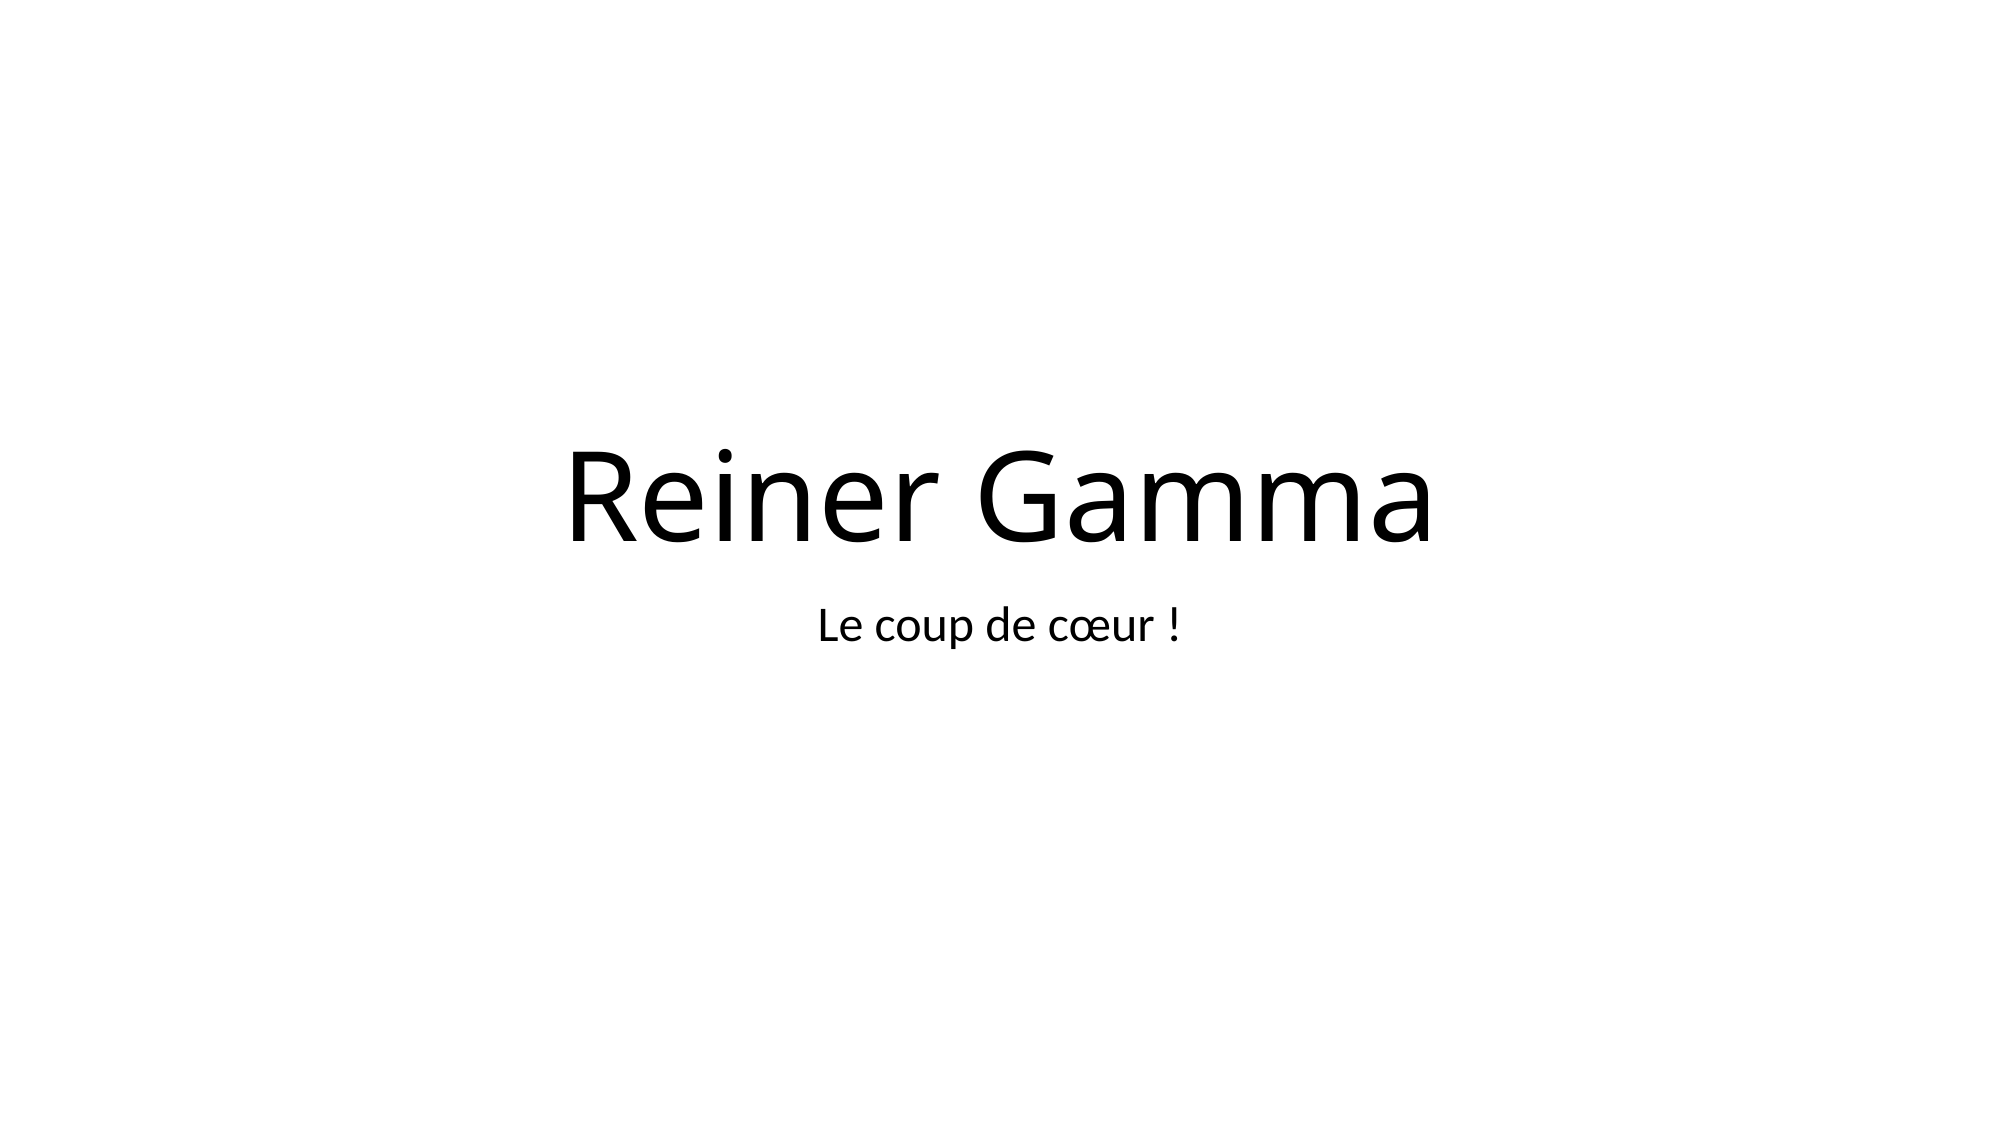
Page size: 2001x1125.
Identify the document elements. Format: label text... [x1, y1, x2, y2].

title Reiner Gamma [249, 184, 1750, 576]
subtitle Le coup de cœur ! [249, 590, 1750, 863]
